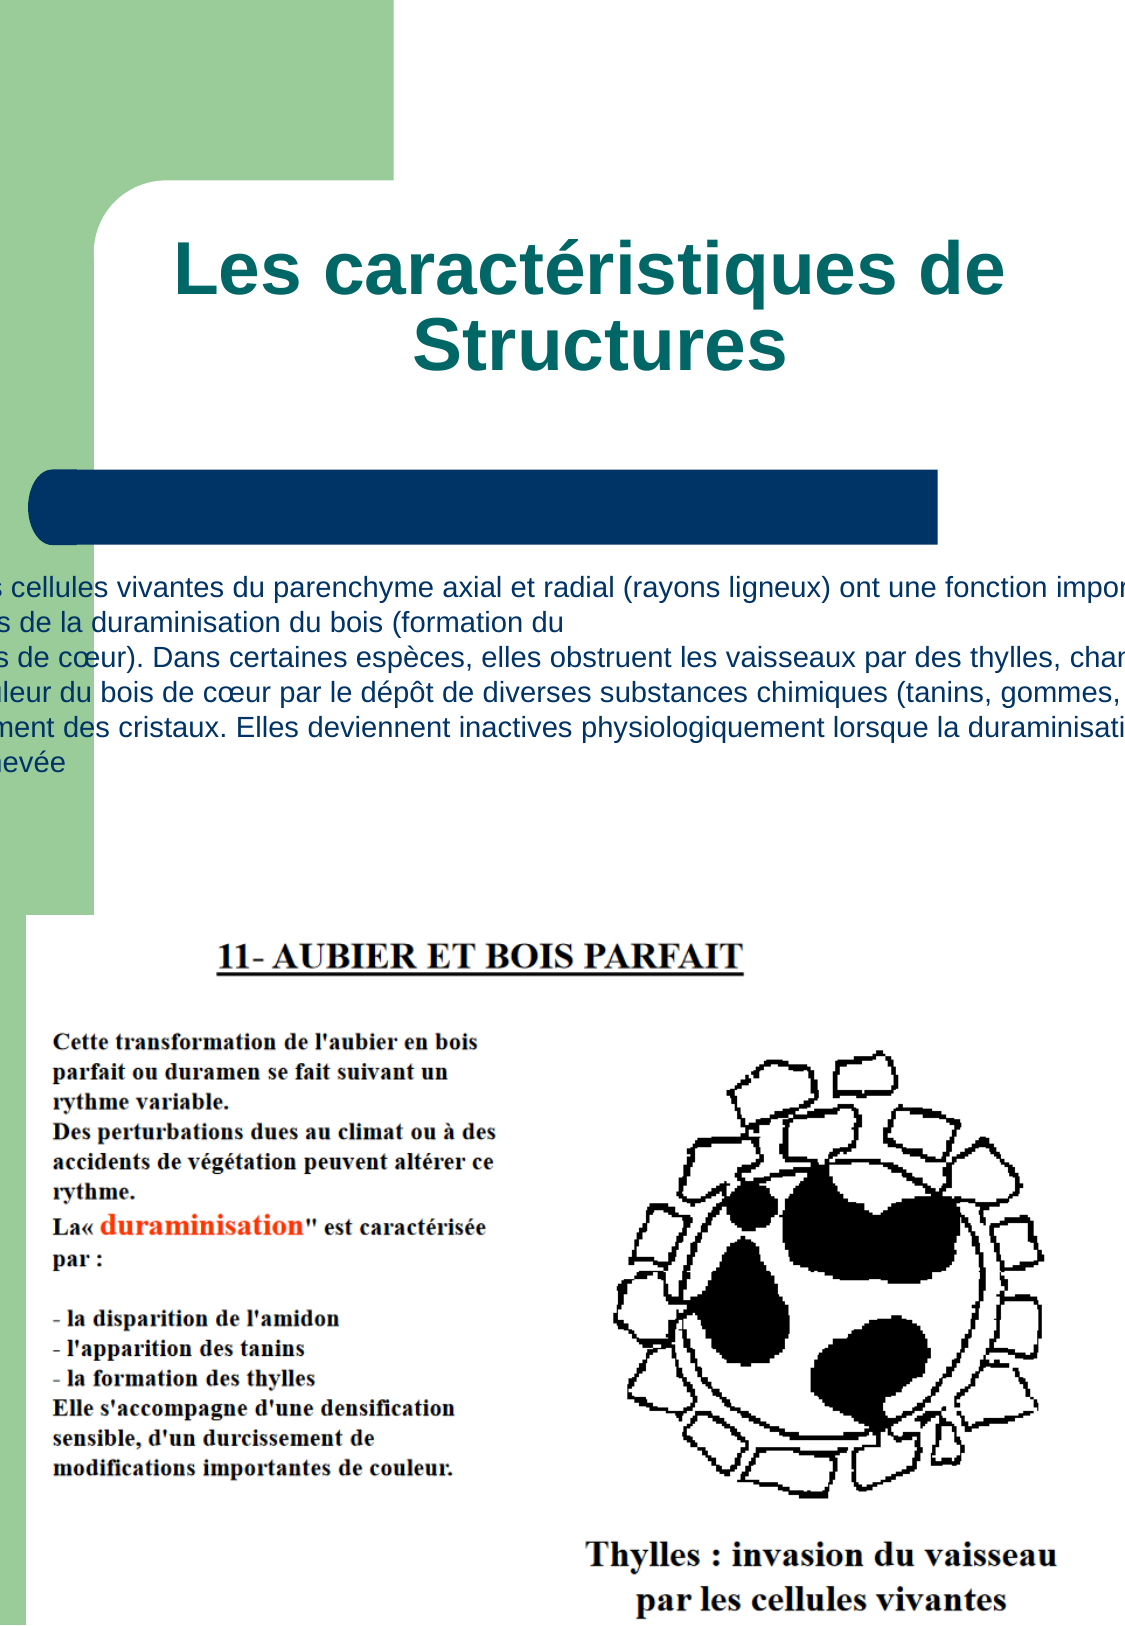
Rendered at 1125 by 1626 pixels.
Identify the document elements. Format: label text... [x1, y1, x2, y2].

text_box Les cellules vivantes du parenchyme axial et radial (rayons ligneux) ont une fonction importante lors de la duraminisation du bois (formation du bois de cœur). Dans certaines espèces, elles obstruent les vaisseaux par des thylles, changent la couleur du bois de cœur par le dépôt de diverses substances chimiques (tanins, gommes, etc.) ou forment des cristaux. Elles deviennent inactives physiologiquement lorsque la duraminisation est achevée [0, 561, 1125, 945]
title Les caractéristiques de Structures [108, 177, 1093, 443]
picture [26, 915, 1112, 1626]
